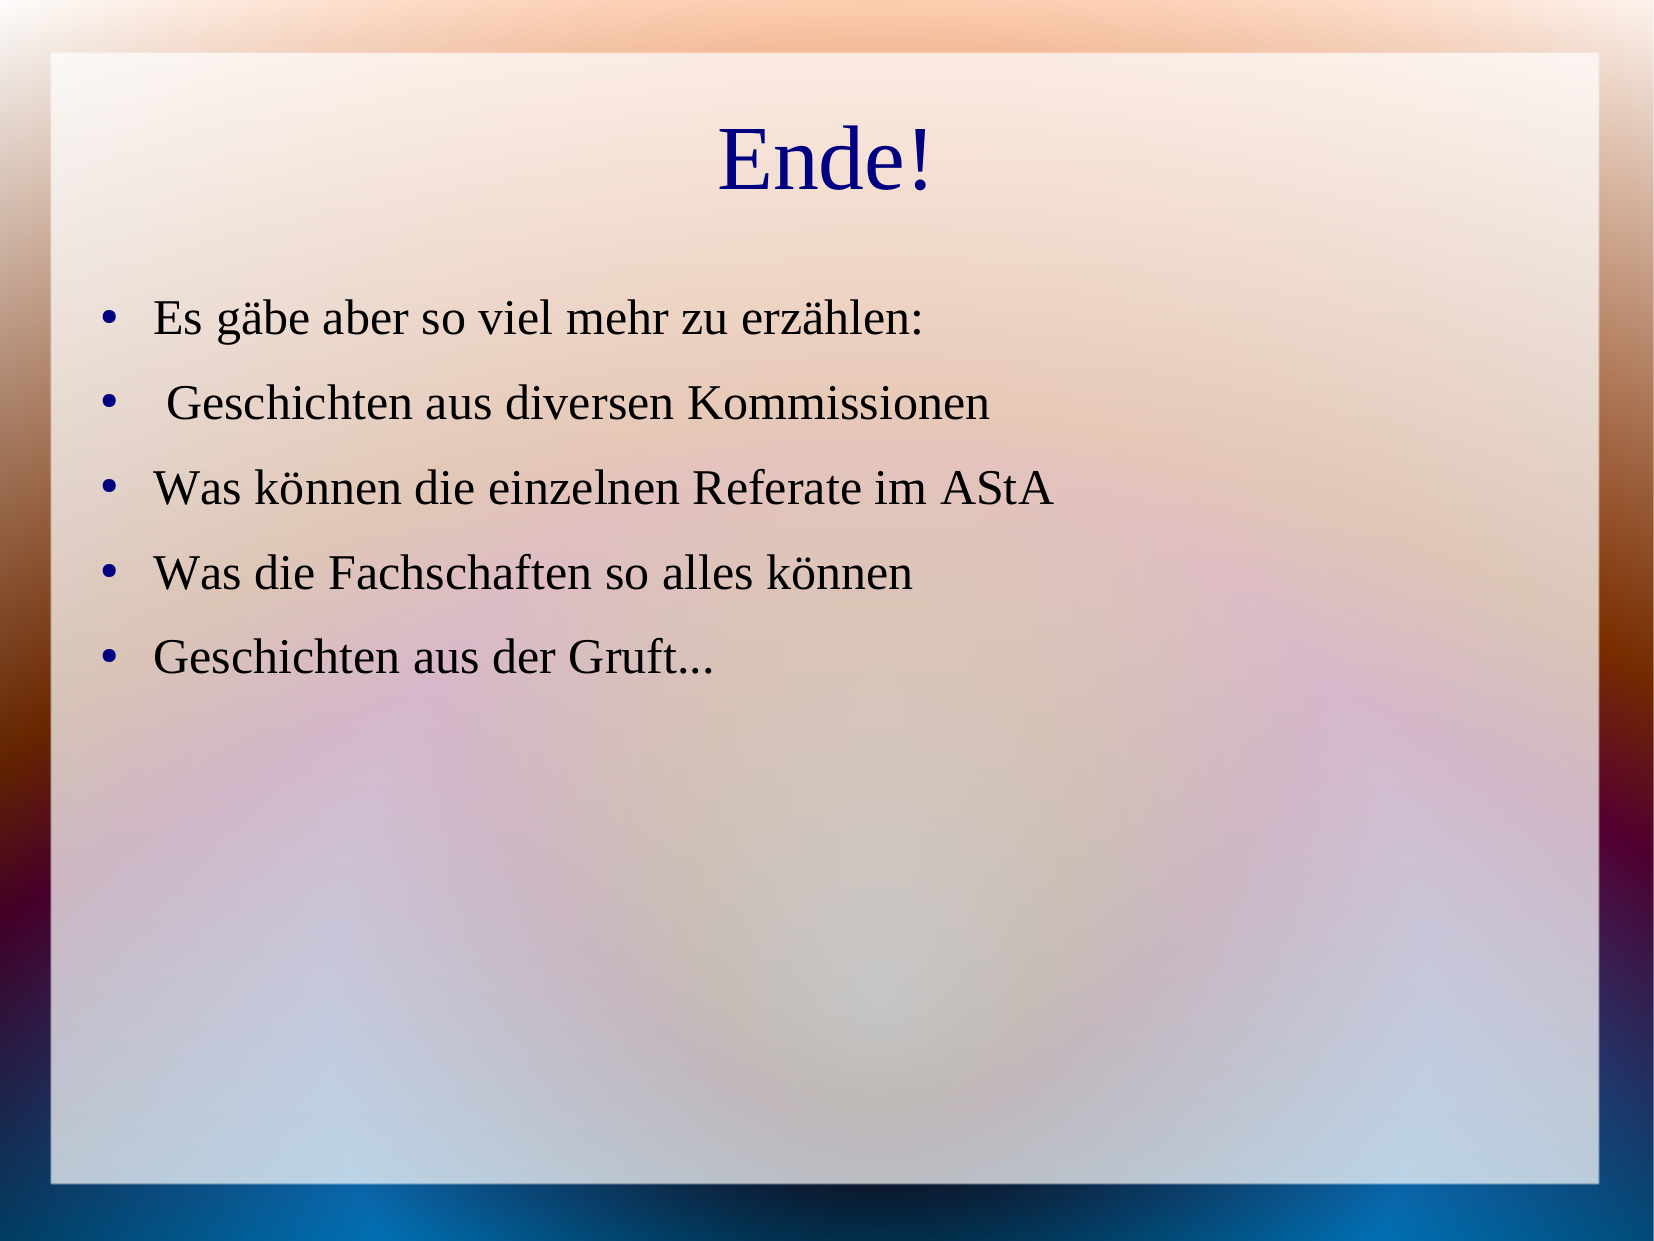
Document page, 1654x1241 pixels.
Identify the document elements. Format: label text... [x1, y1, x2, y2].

list Es gäbe aber so viel mehr zu erzählen: Geschichten aus diversen Kommissionen Was können die einzelnen Referate im AStA Was die Fachschaften so alles können Geschichten aus der Gruft... [82, 290, 1571, 1034]
picture [0, 0, 1654, 1241]
title Ende! [82, 55, 1571, 263]
